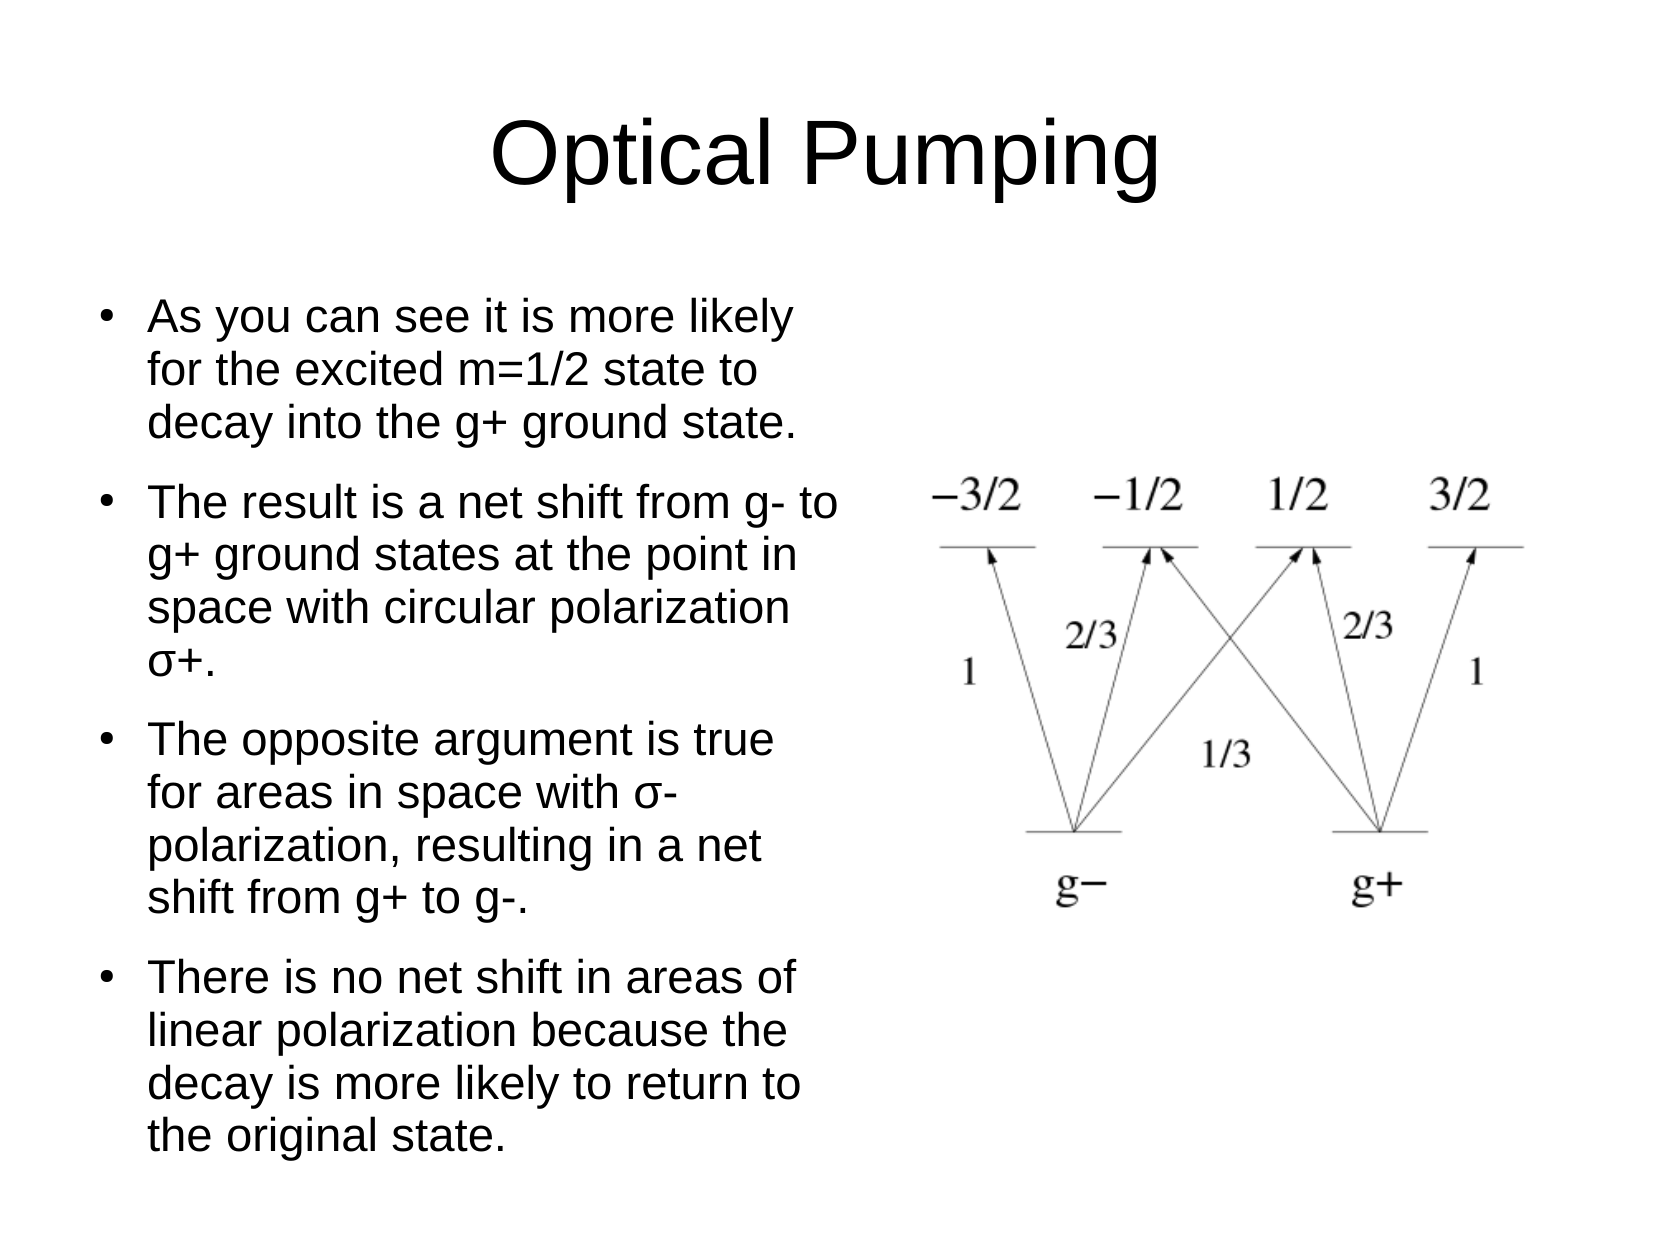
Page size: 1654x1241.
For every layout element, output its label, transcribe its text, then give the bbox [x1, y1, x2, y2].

list As you can see it is more likely for the excited m=1/2 state to decay into the g+ ground state. The result is a net shift from g- to g+ ground states at the point in space with circular polarization σ+. The opposite argument is true for areas in space with σ- polarization, resulting in a net shift from g+ to g-. There is no net shift in areas of linear polarization because the decay is more likely to return to the original state. [82, 290, 841, 1171]
picture [885, 434, 1546, 961]
title Optical Pumping [82, 49, 1571, 257]
